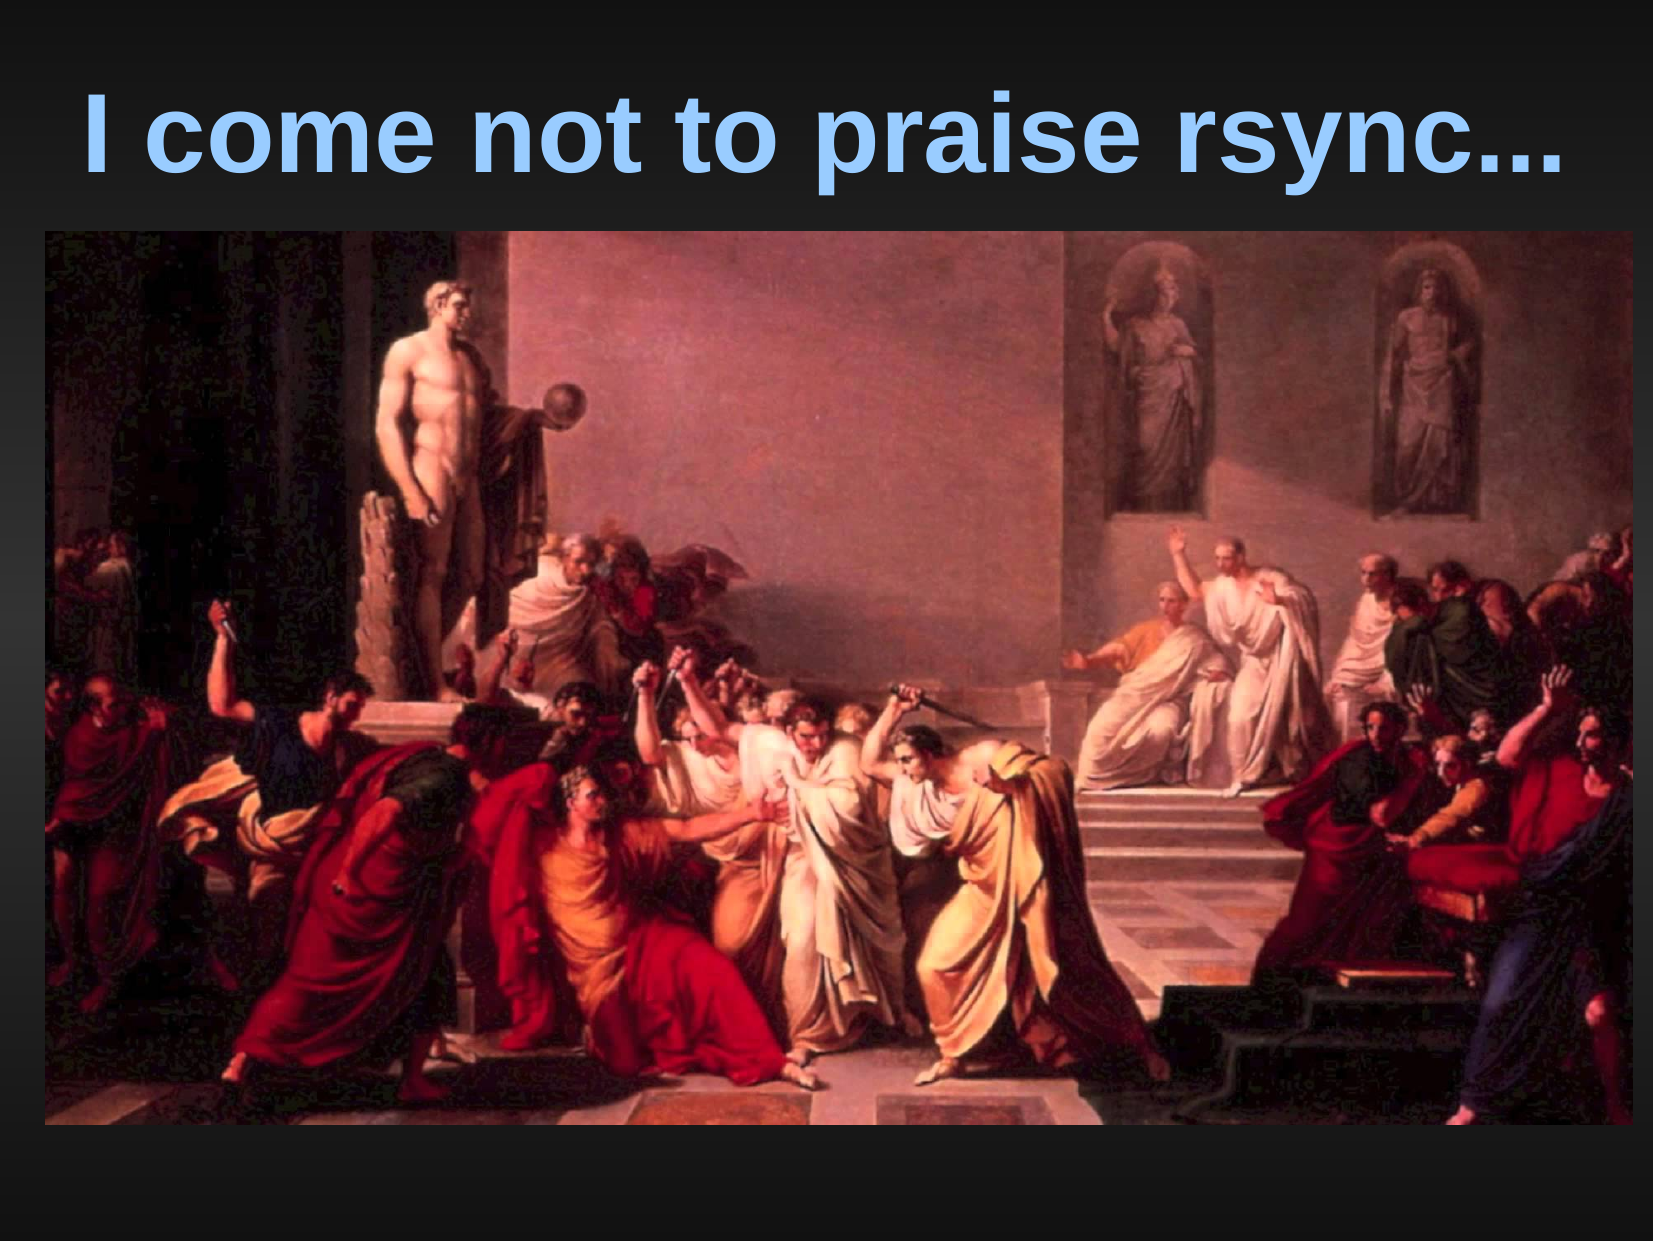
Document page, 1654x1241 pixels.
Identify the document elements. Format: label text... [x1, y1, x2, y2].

picture [45, 238, 1633, 1126]
title I come not to praise rsync... [0, 30, 1651, 238]
list [147, 325, 1506, 1046]
